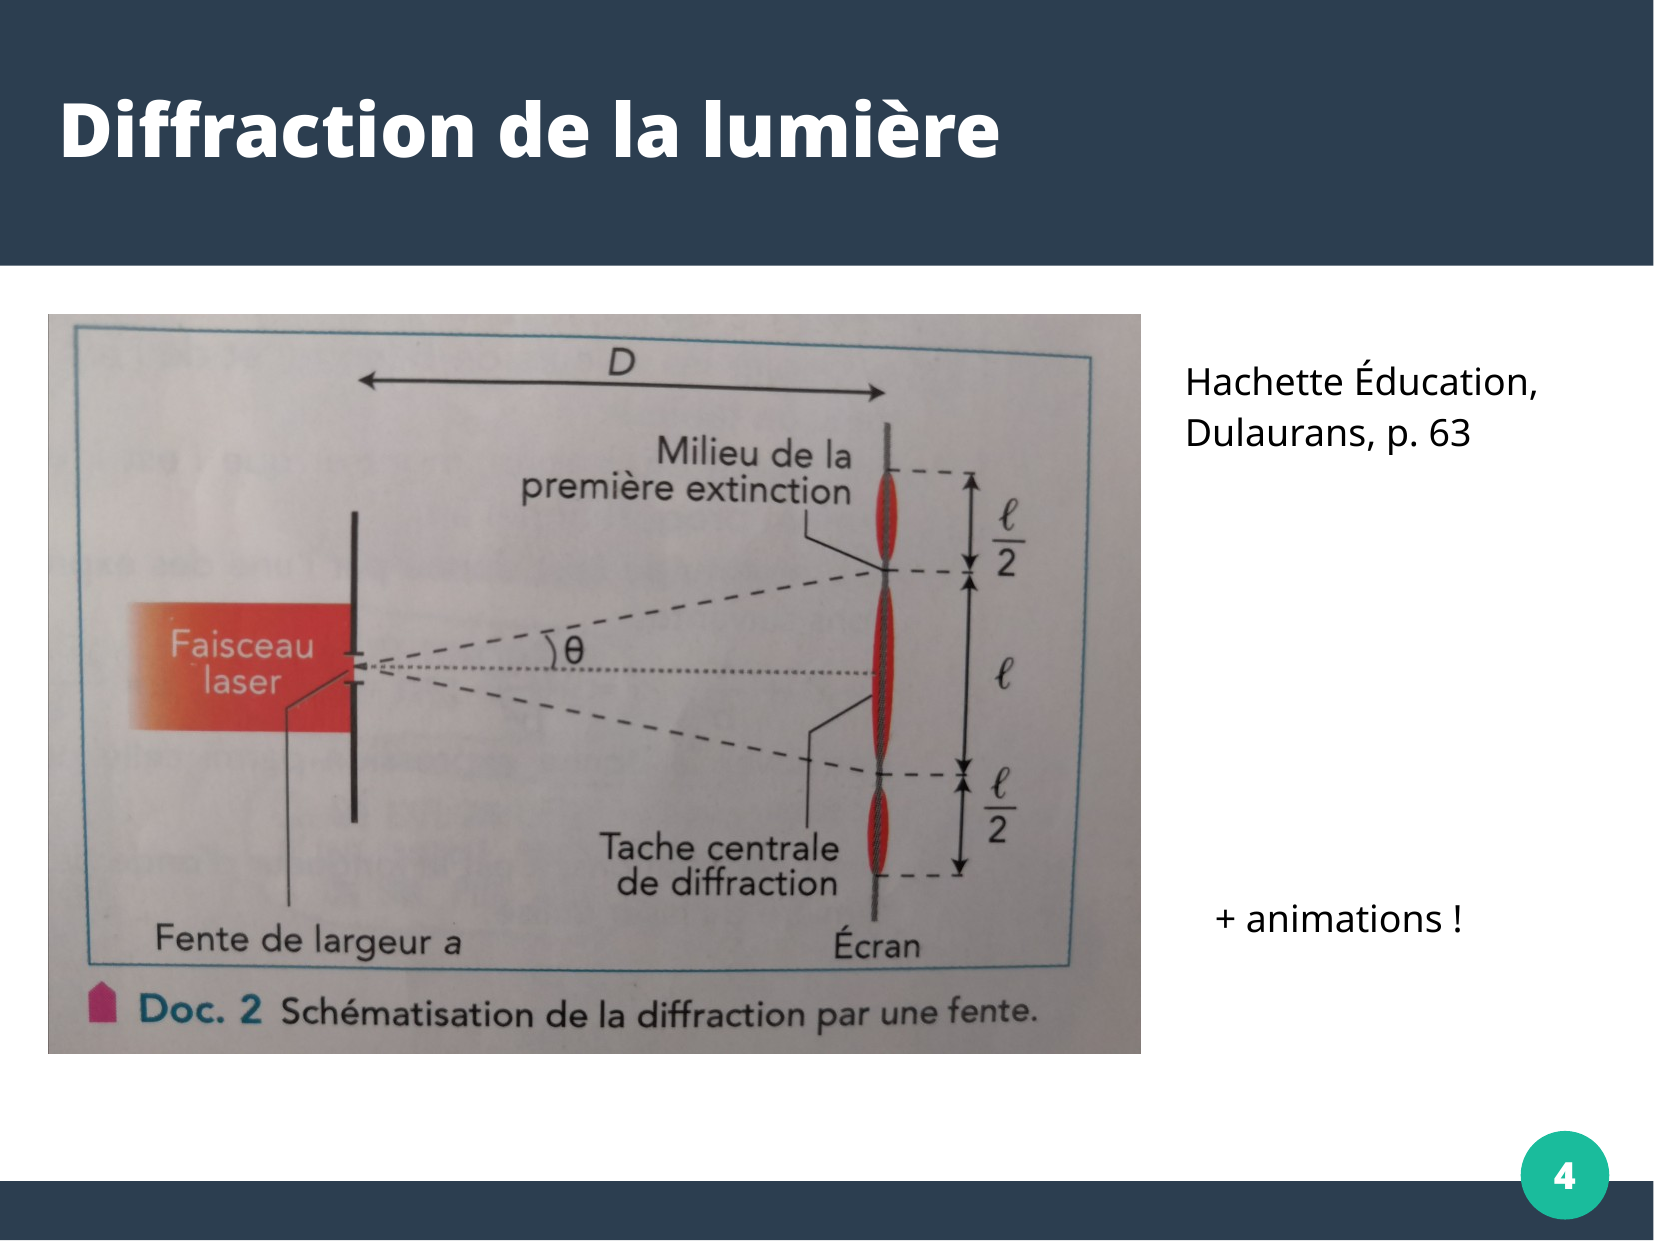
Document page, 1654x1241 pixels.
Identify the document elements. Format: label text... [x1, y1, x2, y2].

title Diffraction de la lumière [59, 49, 1595, 207]
text_box Hachette Éducation, Dulaurans, p. 63 [1170, 348, 1591, 451]
text_box + animations ! [1200, 885, 1561, 944]
picture [48, 314, 1141, 1054]
